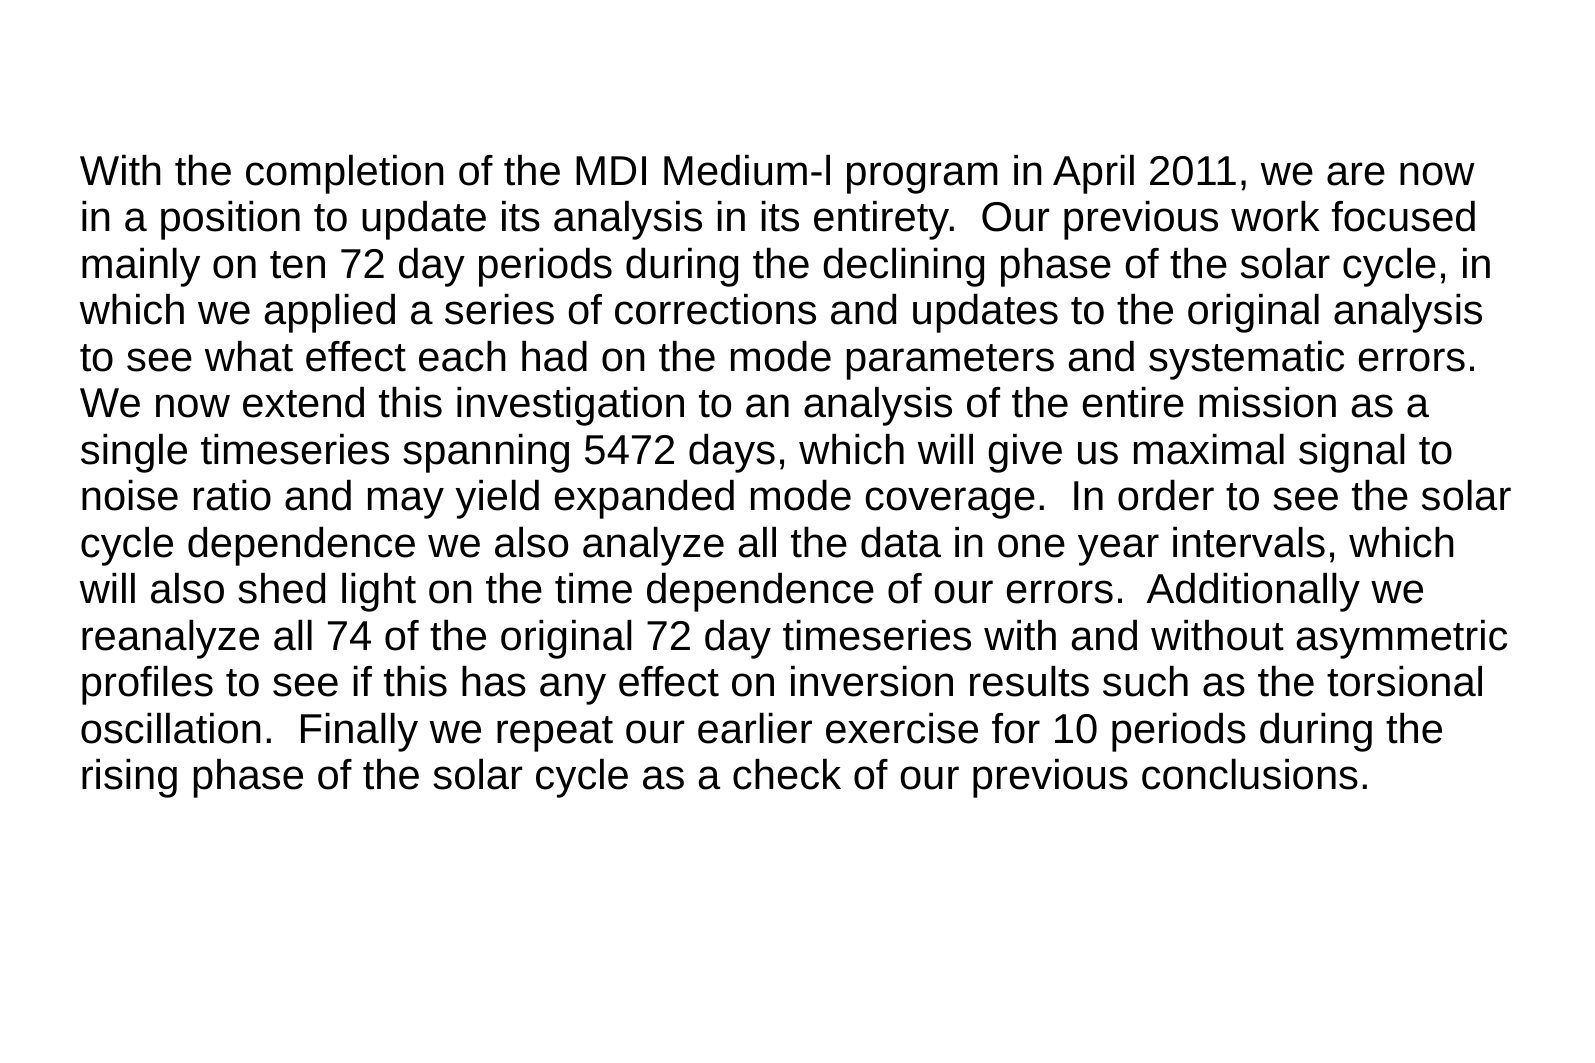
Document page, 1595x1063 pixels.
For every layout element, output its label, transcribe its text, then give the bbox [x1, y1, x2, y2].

title With the completion of the MDI Medium-l program in April 2011, we are now in a position to update its analysis in its entirety. Our previous work focused mainly on ten 72 day periods during the declining phase of the solar cycle, in which we applied a series of corrections and updates to the original analysis to see what effect each had on the mode parameters and systematic errors. We now extend this investigation to an analysis of the entire mission as a single timeseries spanning 5472 days, which will give us maximal signal to noise ratio and may yield expanded mode coverage. In order to see the solar cycle dependence we also analyze all the data in one year intervals, which will also shed light on the time dependence of our errors. Additionally we reanalyze all 74 of the original 72 day timeseries with and without asymmetric profiles to see if this has any effect on inversion results such as the torsional oscillation. Finally we repeat our earlier exercise for 10 periods during the rising phase of the solar cycle as a check of our previous conclusions. [79, 42, 1515, 951]
